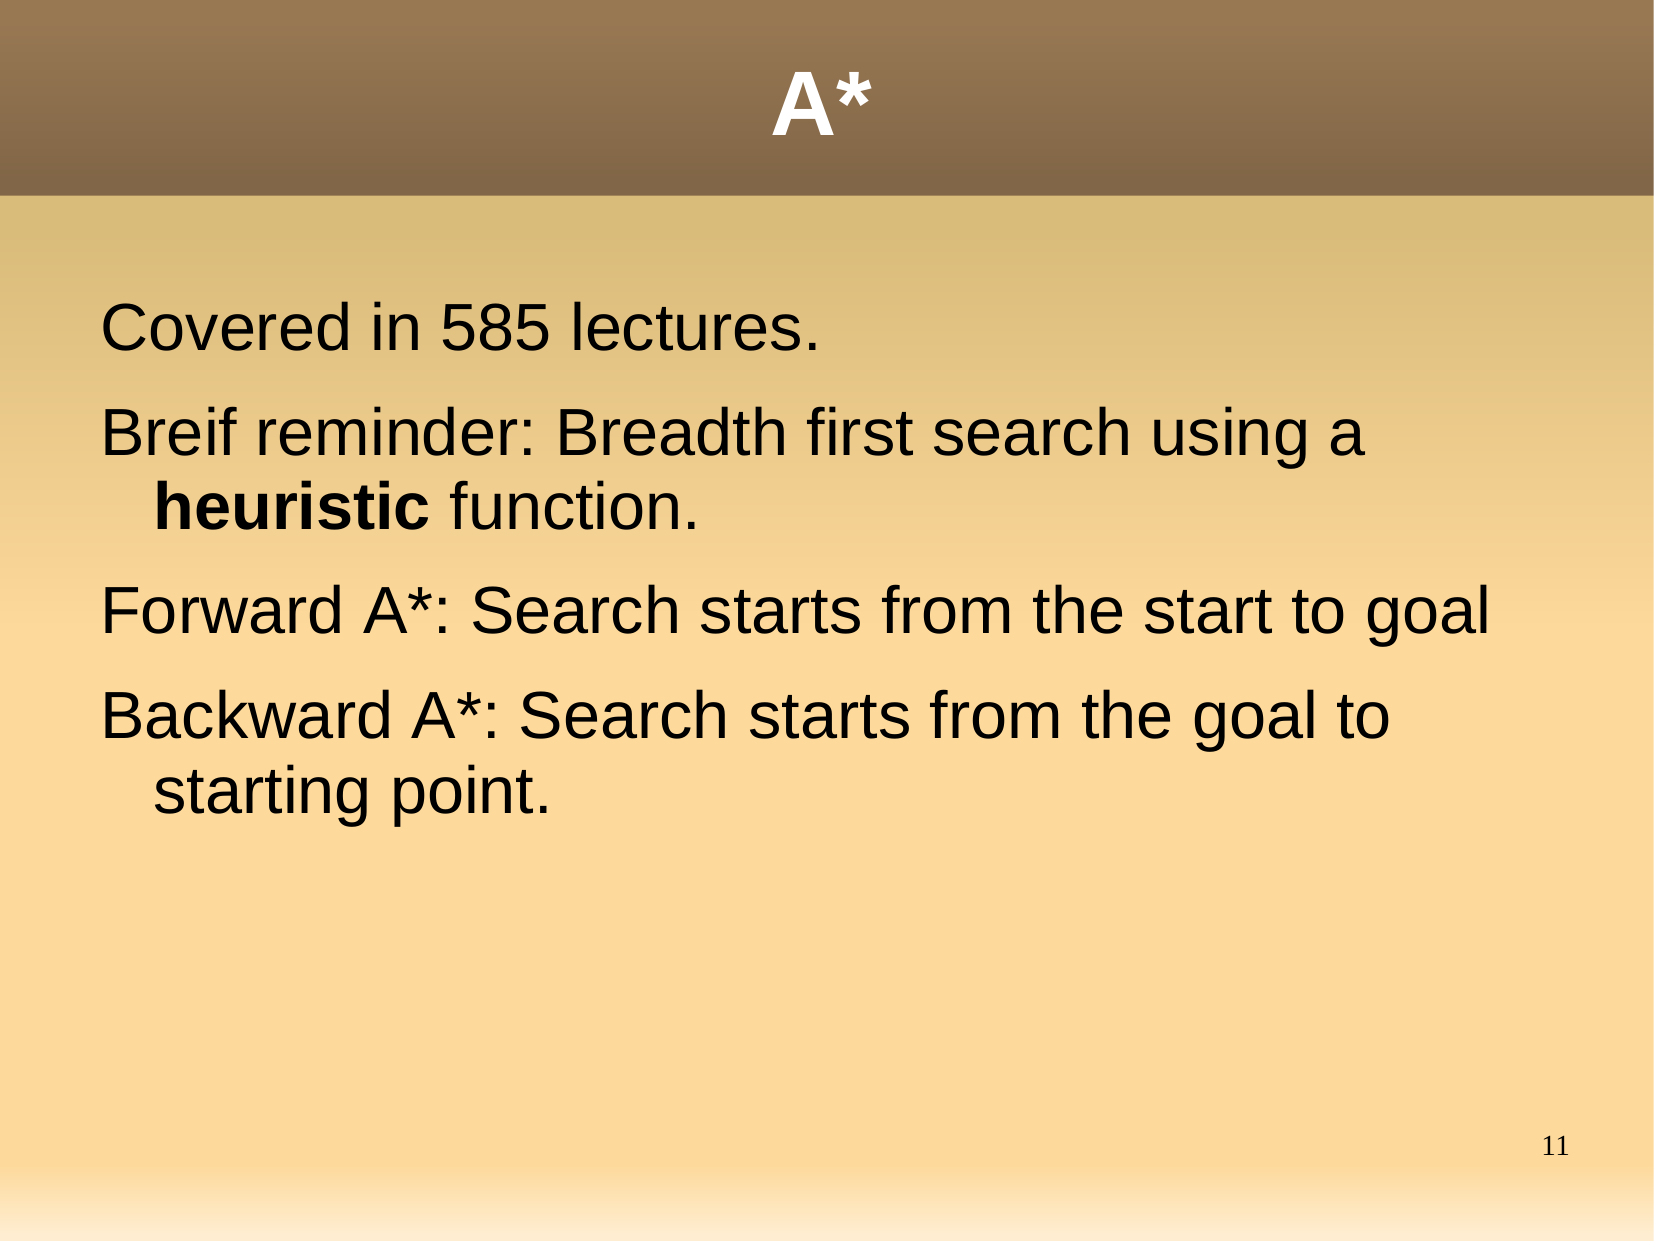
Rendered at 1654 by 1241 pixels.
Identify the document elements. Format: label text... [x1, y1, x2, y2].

picture [0, 0, 1654, 1241]
title A* [76, 7, 1565, 200]
list Covered in 585 lectures. Breif reminder: Breadth first search using a heuristic function. Forward A*: Search starts from the start to goal Backward A*: Search starts from the goal to starting point. [82, 290, 1571, 1094]
